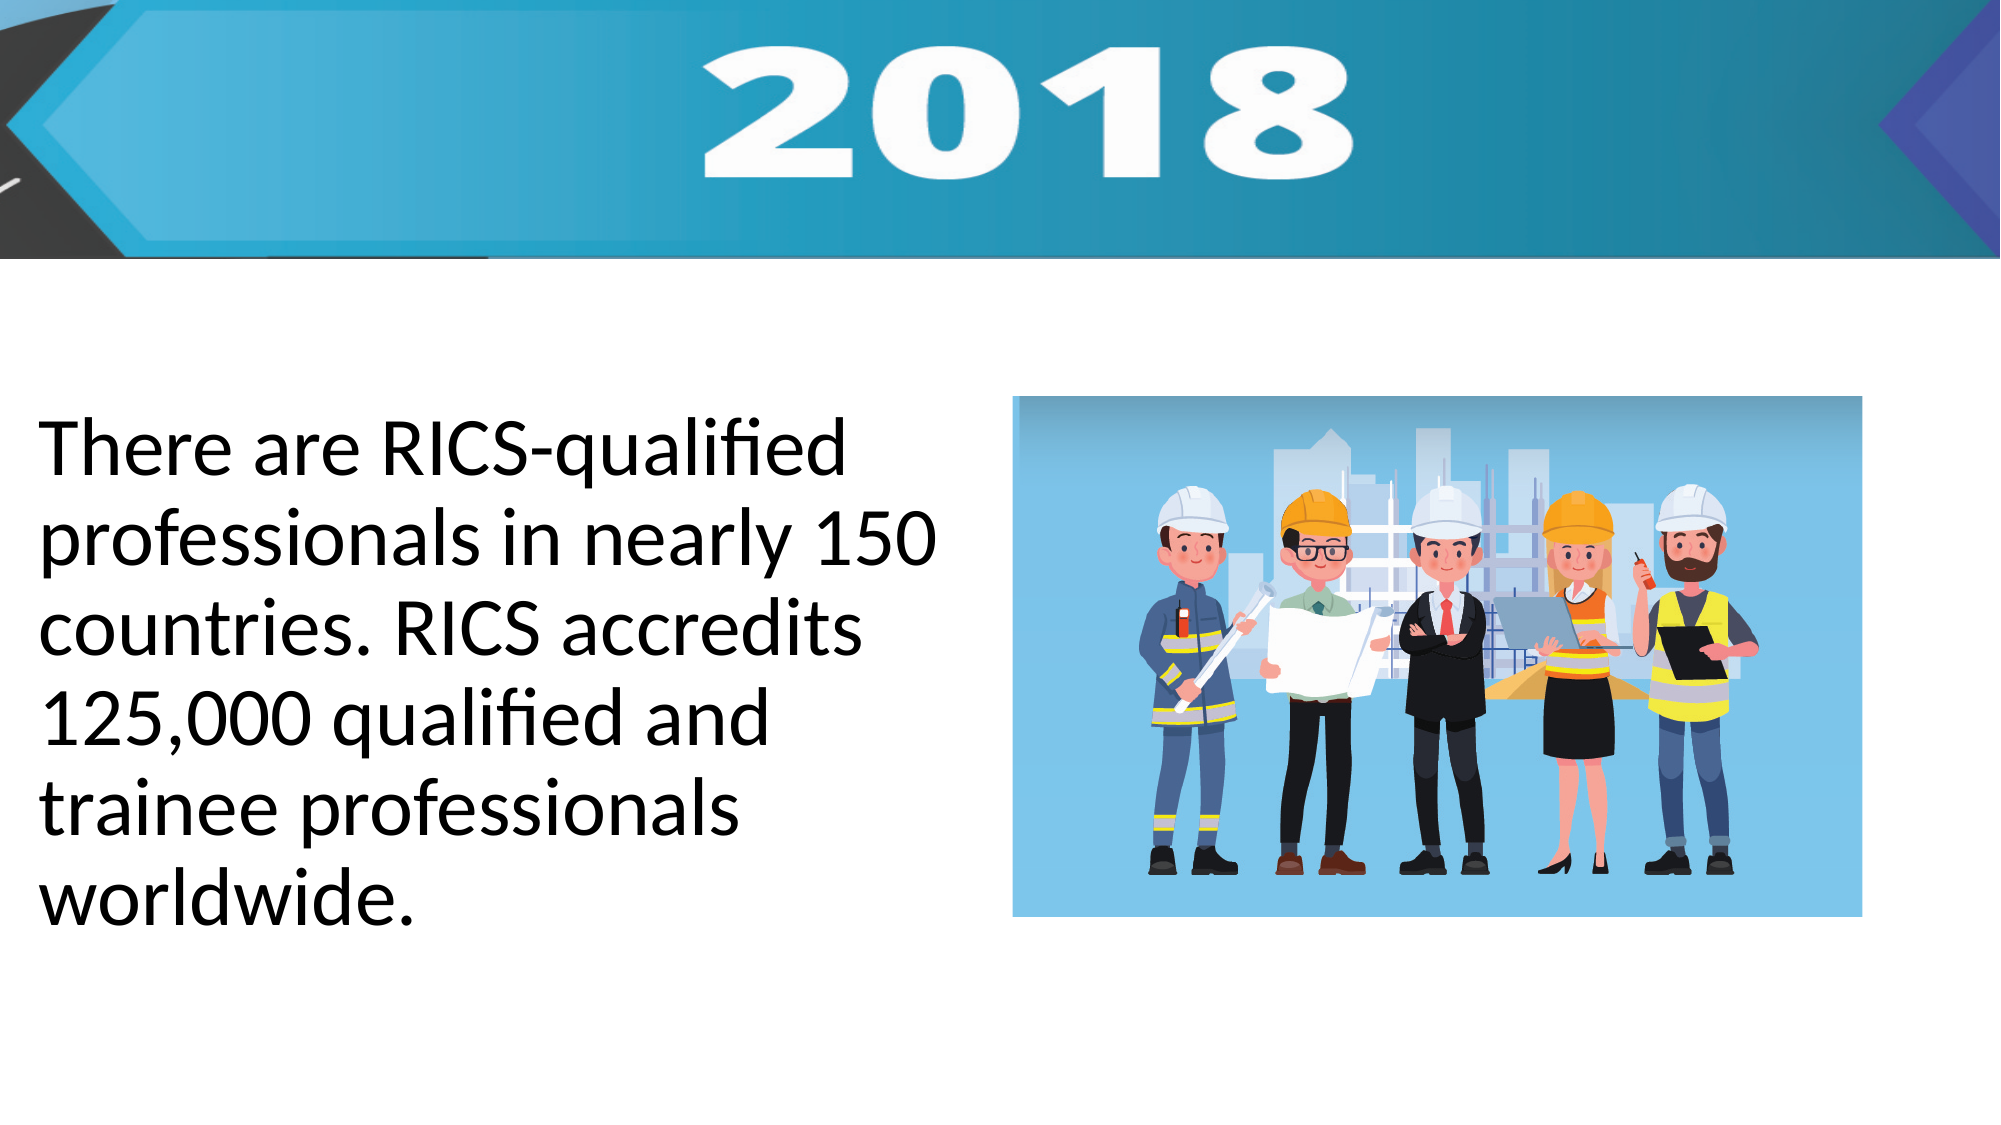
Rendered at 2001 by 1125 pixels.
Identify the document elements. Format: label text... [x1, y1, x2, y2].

picture [1012, 396, 1863, 917]
picture [0, 0, 2000, 259]
list There are RICS-qualified professionals in nearly 150 countries. RICS accredits 125,000 qualified and trainee professionals worldwide. [23, 396, 995, 1111]
